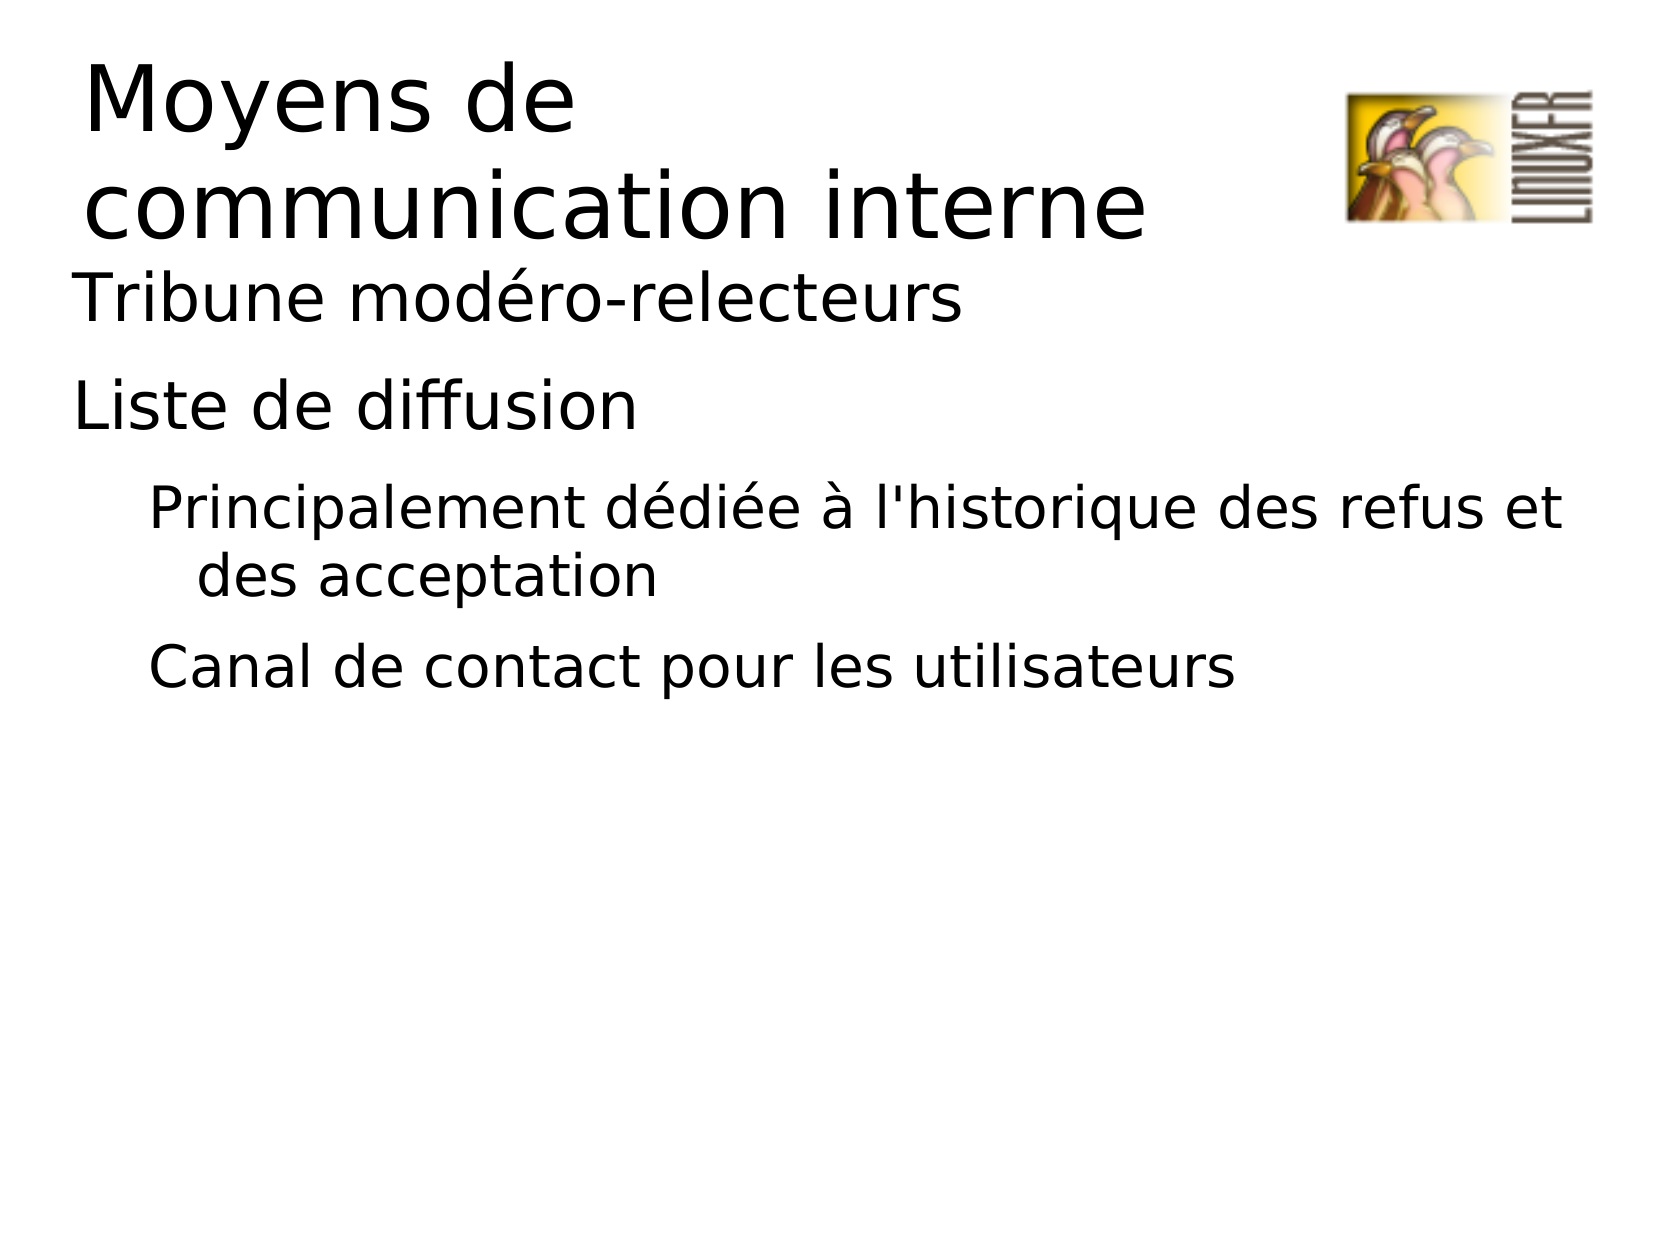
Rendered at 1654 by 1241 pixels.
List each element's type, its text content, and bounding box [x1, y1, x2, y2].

list Tribune modéro-relecteurs Liste de diffusion Principalement dédiée à l'historique des refus et des acceptation Canal de contact pour les utilisateurs [54, 259, 1628, 1103]
picture [1341, 88, 1601, 229]
title Moyens de communication interne [82, 45, 1211, 259]
